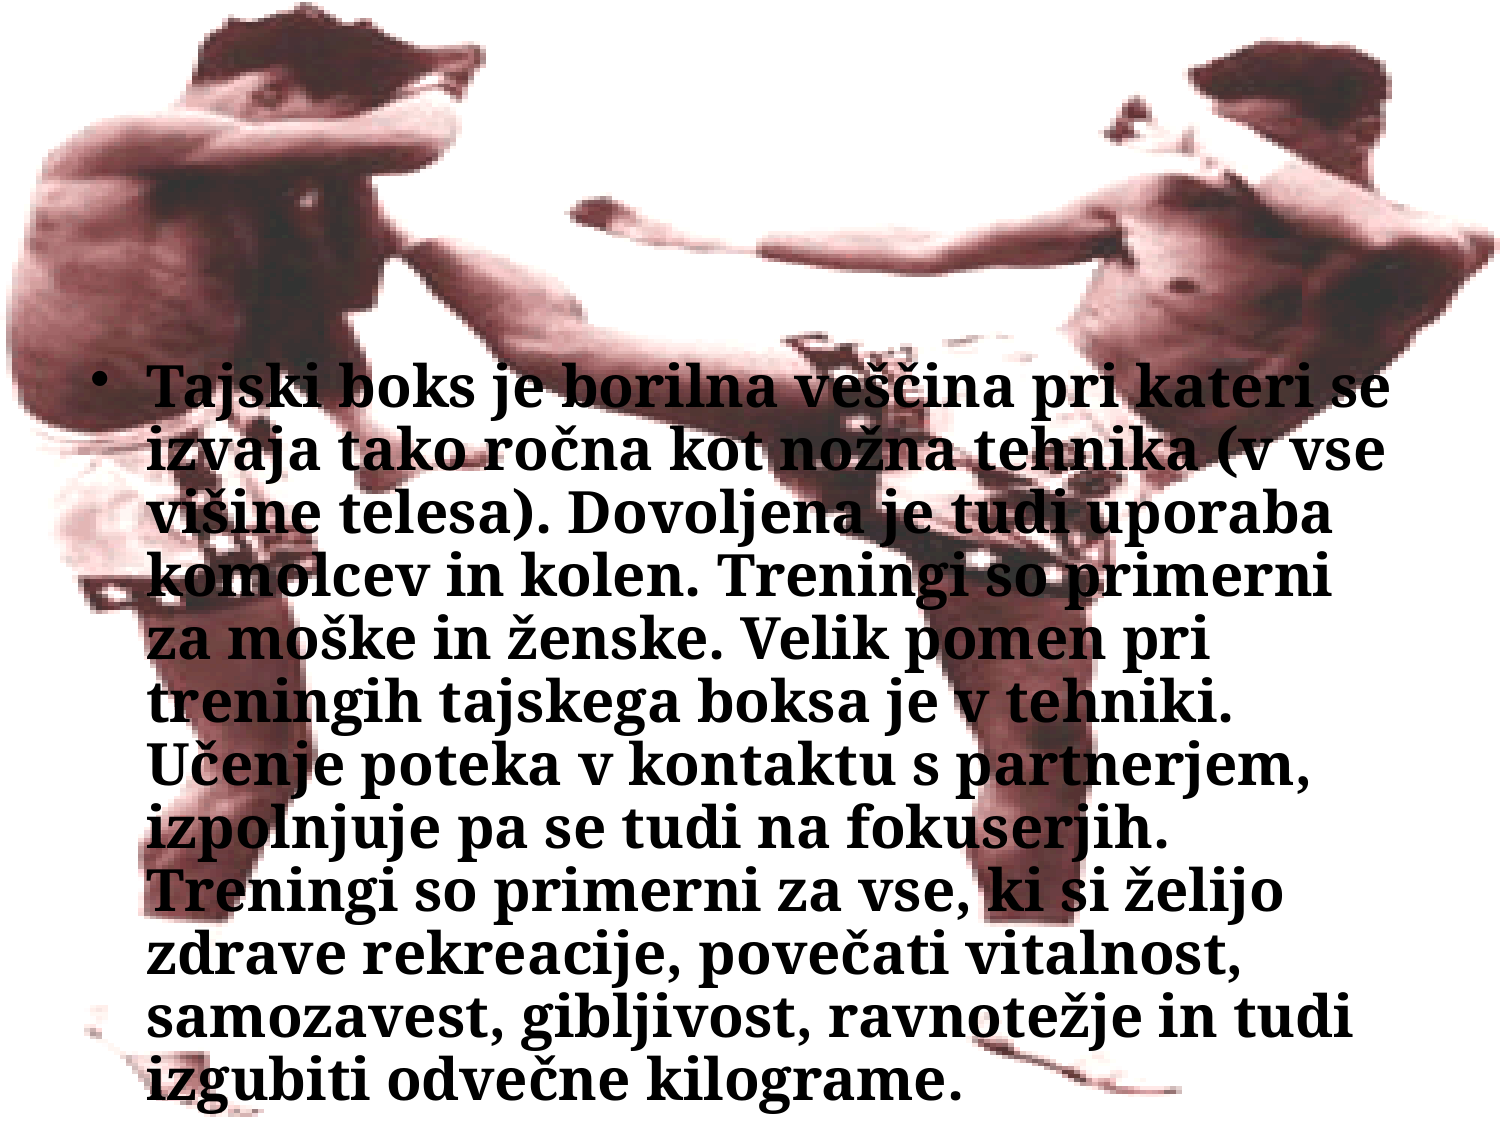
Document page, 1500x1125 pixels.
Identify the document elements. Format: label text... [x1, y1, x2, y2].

picture [0, 0, 1500, 1125]
list Tajski boks je borilna veščina pri kateri se izvaja tako ročna kot nožna tehnika (v vse višine telesa). Dovoljena je tudi uporaba komolcev in kolen. Treningi so primerni za moške in ženske. Velik pomen pri treningih tajskega boksa je v tehniki. Učenje poteka v kontaktu s partnerjem, izpolnjuje pa se tudi na fokuserjih. Treningi so primerni za vse, ki si želijo zdrave rekreacije, povečati vitalnost, samozavest, gibljivost, ravnotežje in tudi izgubiti odvečne kilograme. [75, 350, 1425, 1125]
text_box TAJSKI BOKS [425, 37, 1031, 303]
